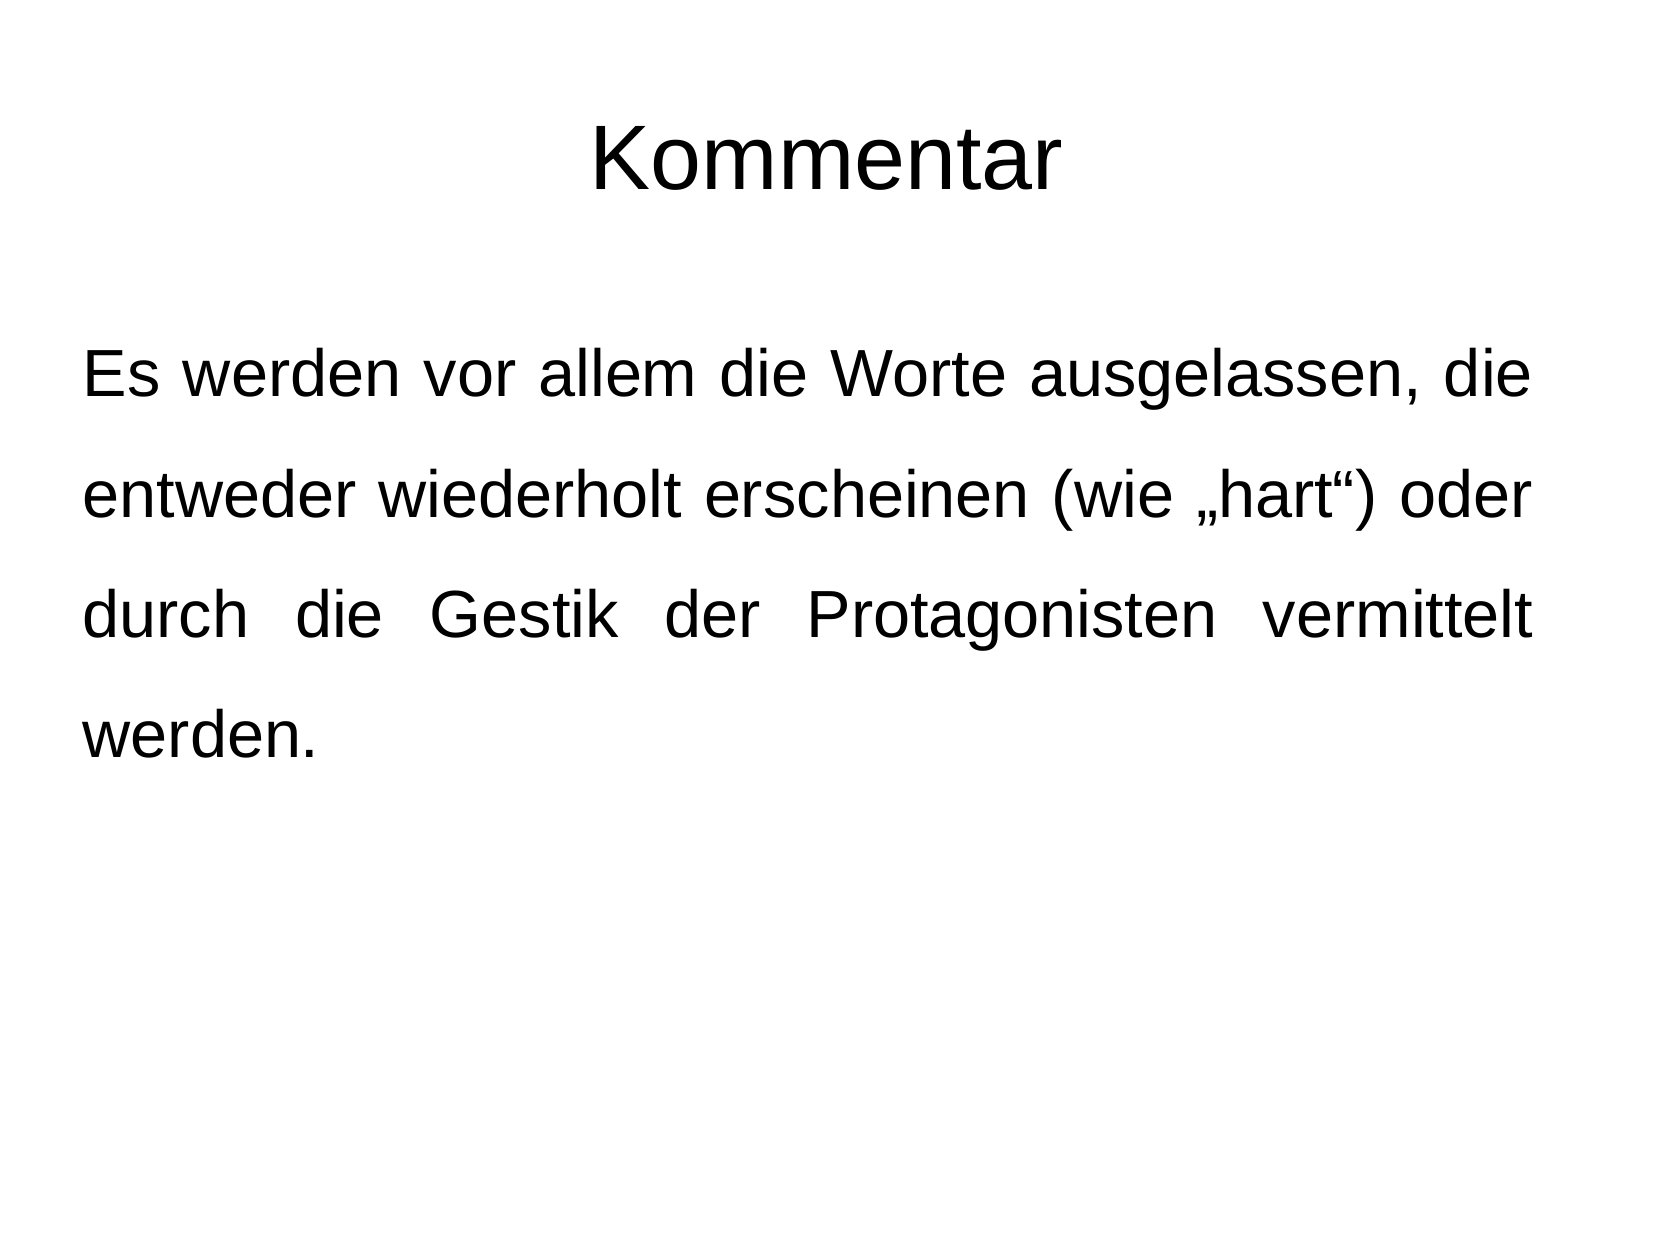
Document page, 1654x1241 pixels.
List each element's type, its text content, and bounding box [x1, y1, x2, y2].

title Kommentar [82, 49, 1571, 257]
list Es werden vor allem die Worte ausgelassen, die entweder wiederholt erscheinen (wie „hart“) oder durch die Gestik der Protagonisten vermittelt werden. [82, 290, 1571, 1010]
